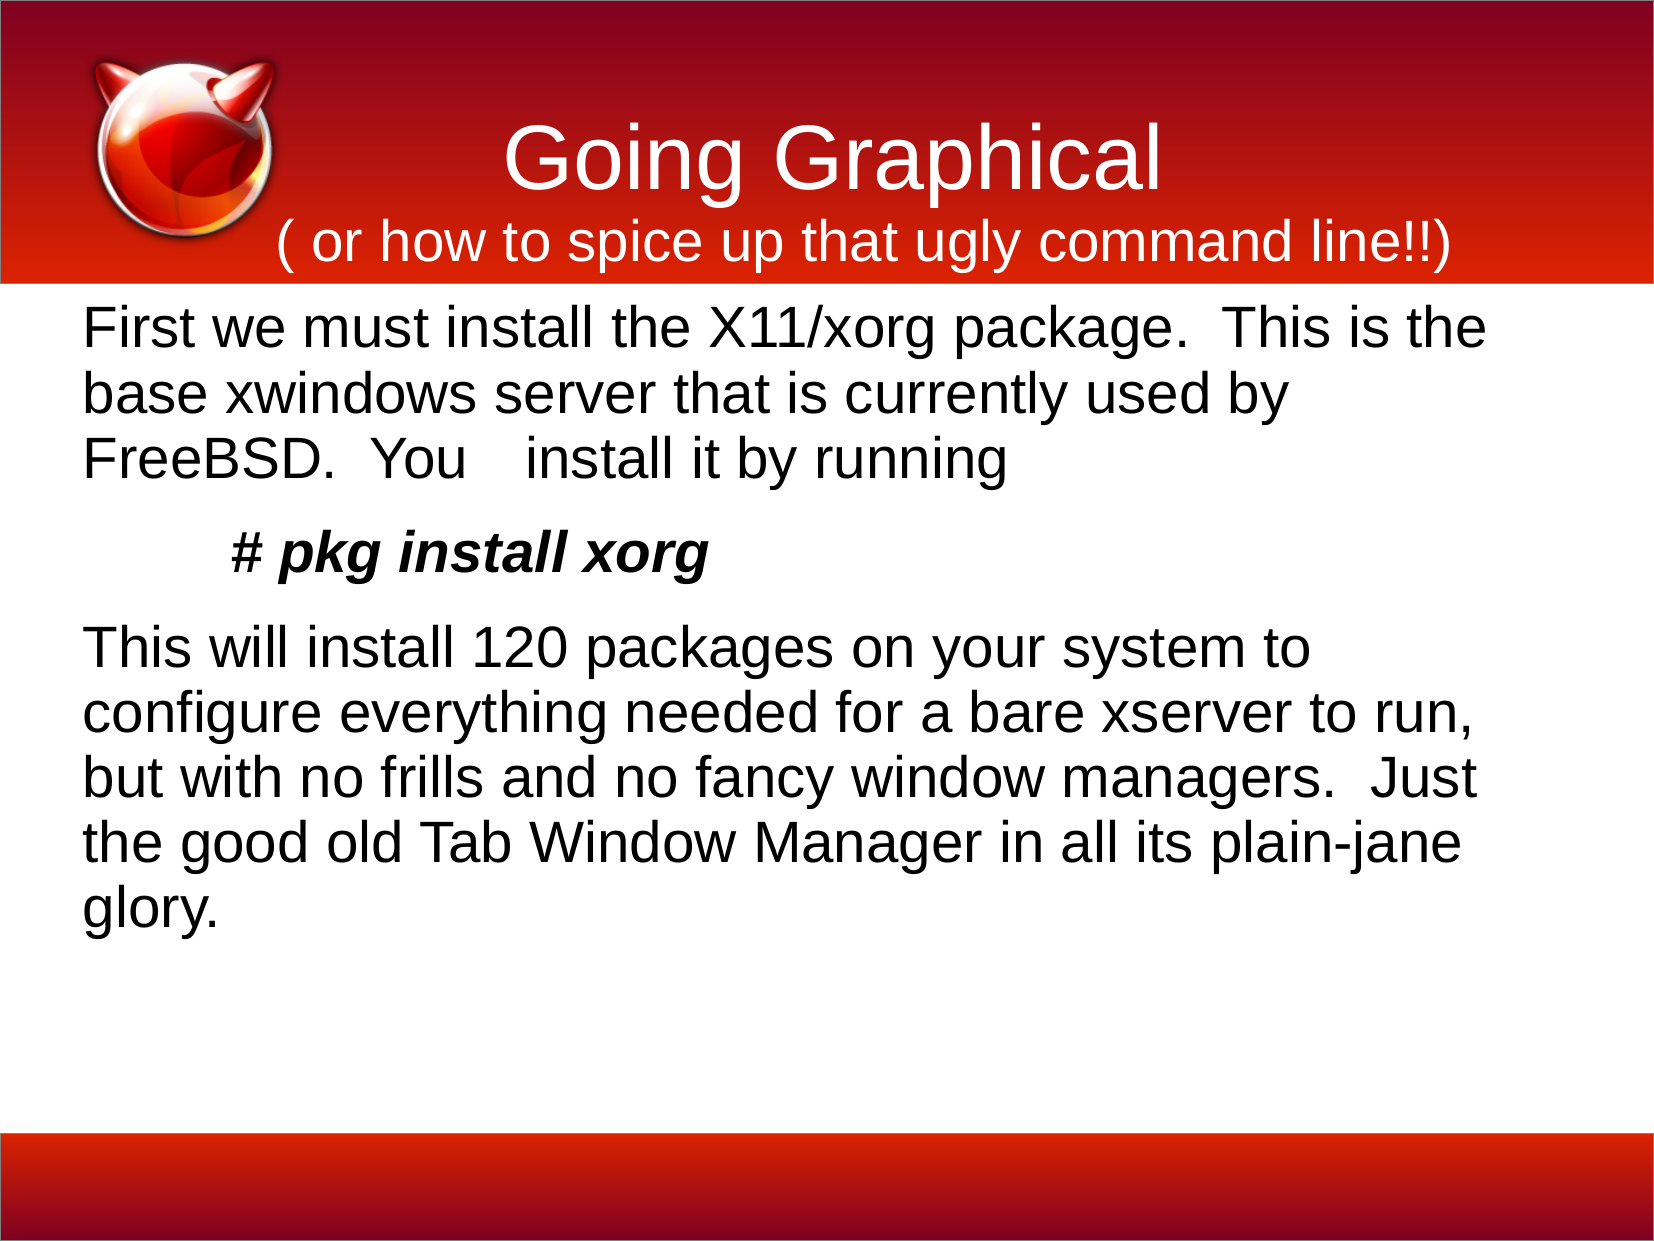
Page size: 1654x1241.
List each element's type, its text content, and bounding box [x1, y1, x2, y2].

list First we must install the X11/xorg package. This is the base xwindows server that is currently used by FreeBSD. You install it by running # pkg install xorg This will install 120 packages on your system to configure everything needed for a bare xserver to run, but with no frills and no fancy window managers. Just the good old Tab Window Manager in all its plain-jane glory. [82, 295, 1538, 1010]
title Going Graphical ( or how to spice up that ugly command line!!) [82, 49, 1536, 295]
